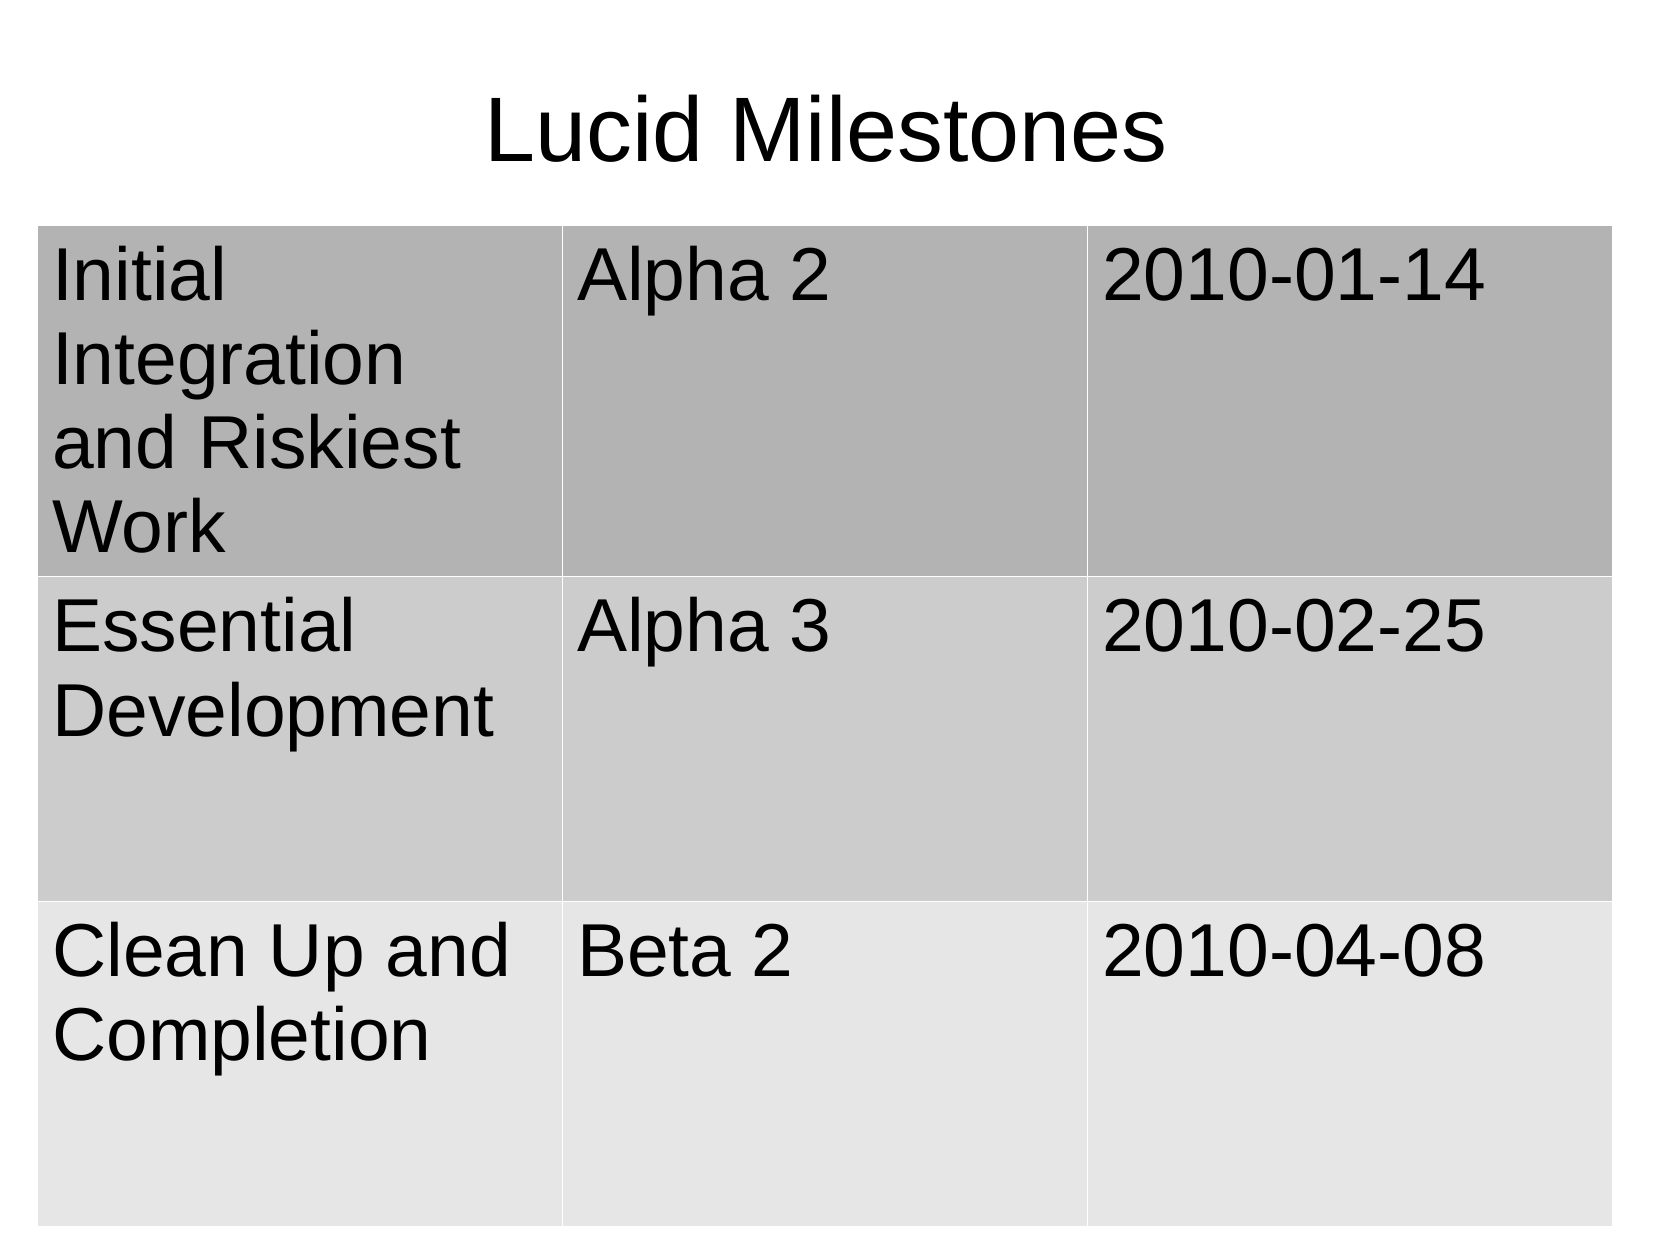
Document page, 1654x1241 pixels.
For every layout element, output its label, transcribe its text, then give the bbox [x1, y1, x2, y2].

table_header 2010-01-14 [1088, 226, 1612, 576]
table_cell 2010-02-25 [1088, 577, 1612, 901]
table_header Alpha 2 [563, 226, 1087, 576]
table_cell Alpha 3 [563, 577, 1087, 901]
table_cell Beta 2 [563, 902, 1087, 1226]
table_header Initial Integration and Riskiest Work [38, 226, 562, 576]
table_cell Essential Development [38, 577, 562, 901]
table_cell 2010-04-08 [1088, 902, 1612, 1226]
title Lucid Milestones [82, 25, 1571, 225]
table_cell Clean Up and Completion [38, 902, 562, 1226]
